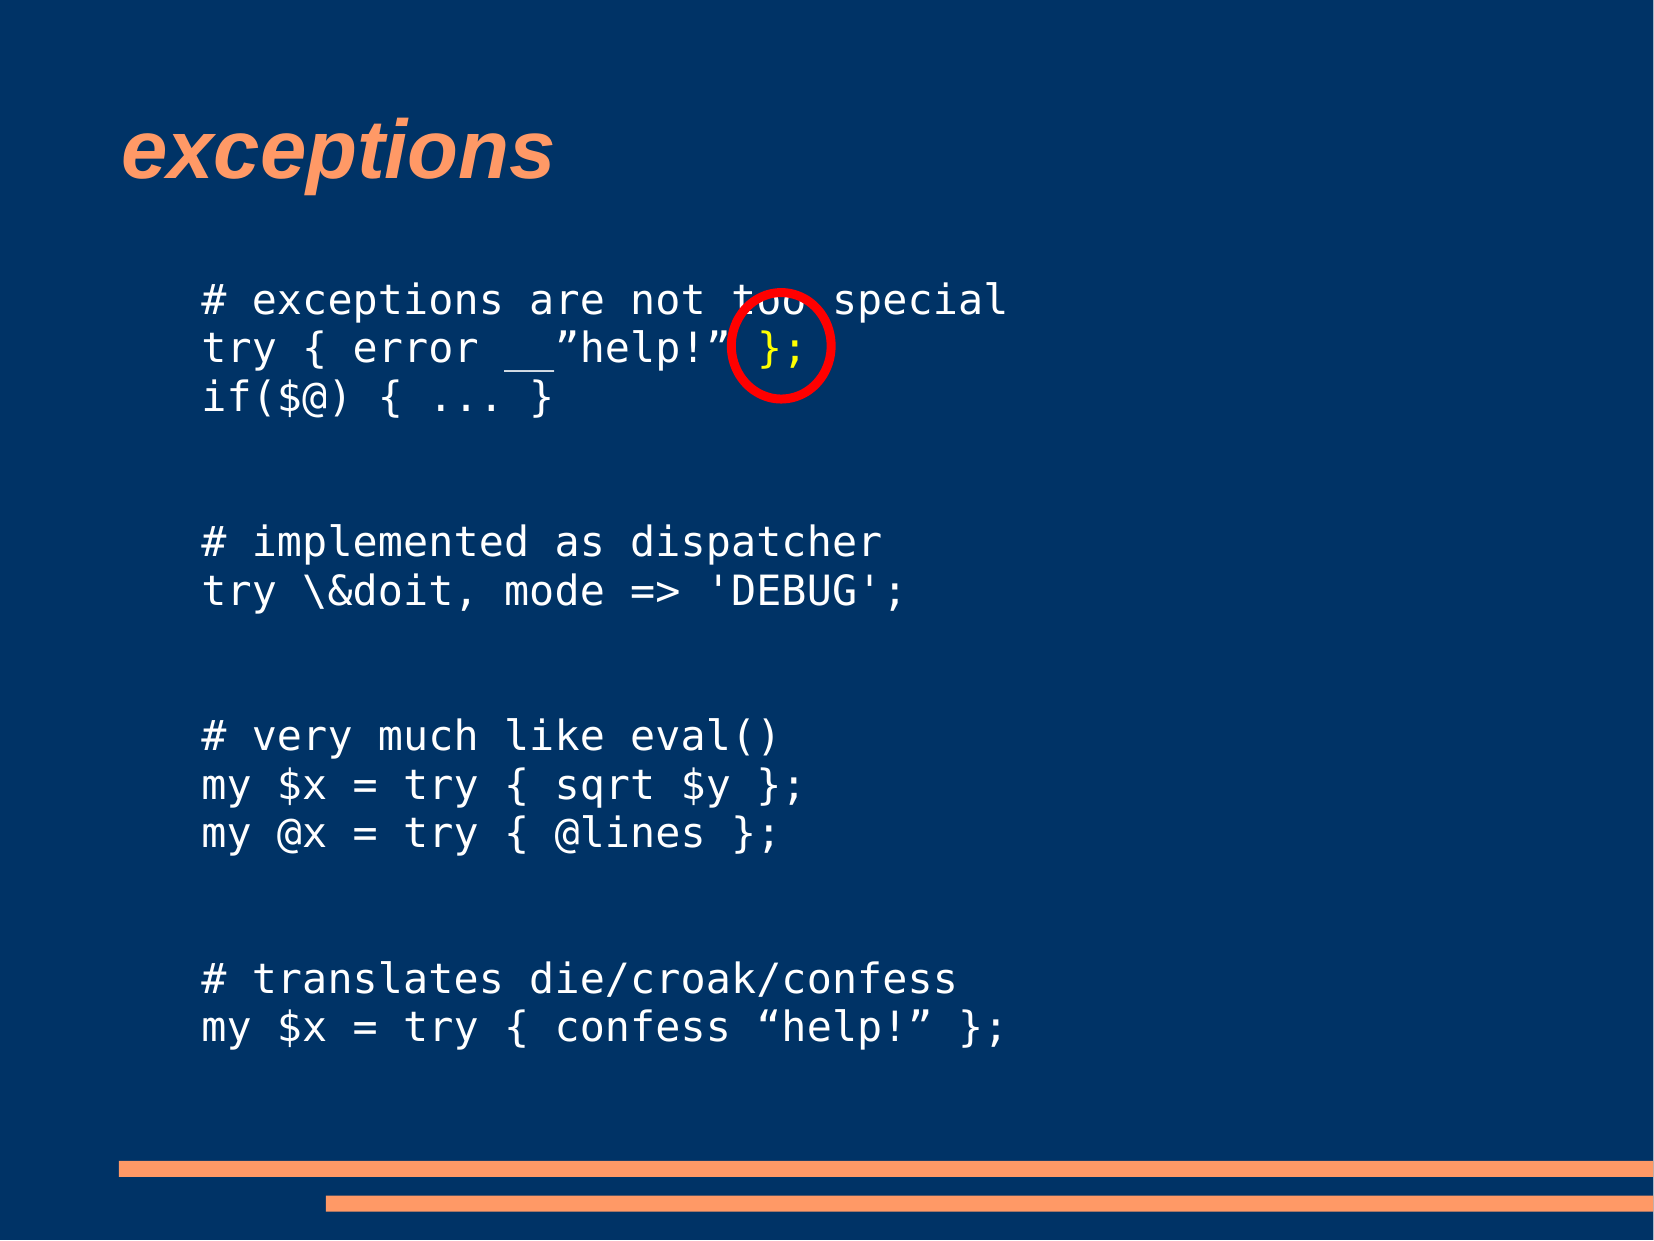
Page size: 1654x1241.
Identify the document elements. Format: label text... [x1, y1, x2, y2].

title exceptions [121, 46, 1534, 254]
text_box # exceptions are not too special try { error __”help!” }; if($@) { ... } # implemented as dispatcher try \&doit, mode => 'DEBUG'; # very much like eval() my $x = try { sqrt $y }; my @x = try { @lines }; # translates die/croak/confess my $x = try { confess “help!” }; [186, 268, 1479, 1059]
